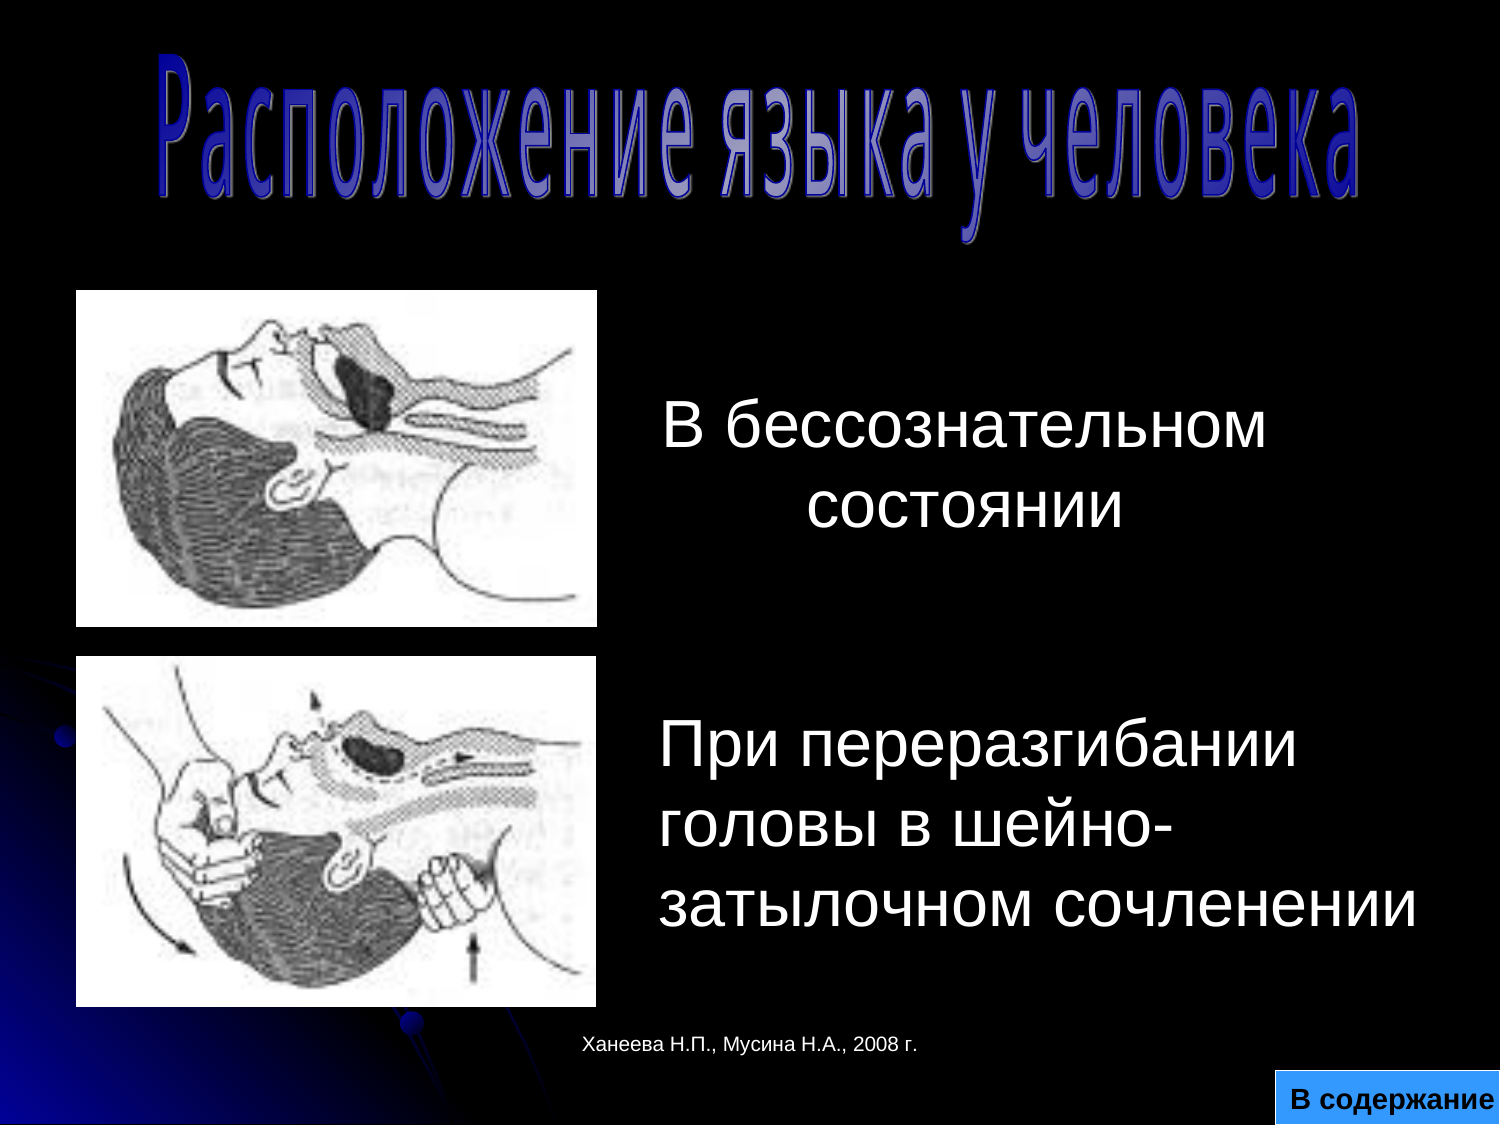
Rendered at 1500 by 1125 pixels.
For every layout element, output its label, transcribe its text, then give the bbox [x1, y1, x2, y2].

text_box Расположение языка у человека [864, 89, 893, 195]
picture [76, 656, 596, 1007]
text_box Расположение языка у человека [329, 87, 362, 197]
text_box Расположение языка у человека [420, 87, 452, 197]
text_box Расположение языка у человека [283, 89, 313, 196]
text_box Расположение языка у человека [520, 87, 550, 197]
text_box Расположение языка у человека [805, 89, 834, 195]
text_box Расположение языка у человека [372, 89, 404, 197]
text_box Расположение языка у человека [1245, 87, 1275, 197]
text_box Расположение языка у человека [1107, 89, 1139, 197]
text_box Расположение языка у человека [1067, 87, 1097, 197]
text_box Расположение языка у человека [764, 87, 791, 197]
text_box Расположение языка у человека [202, 87, 230, 197]
text_box Расположение языка у человека [838, 89, 845, 195]
text_box В бессознательном состоянии [596, 373, 1335, 549]
text_box Расположение языка у человека [1154, 87, 1187, 197]
text_box Расположение языка у человека [661, 87, 691, 197]
text_box Расположение языка у человека [245, 87, 271, 197]
text_box Расположение языка у человека [461, 89, 509, 195]
text_box Расположение языка у человека [613, 89, 644, 195]
text_box Расположение языка у человека [901, 87, 930, 197]
text_box Расположение языка у человека [159, 54, 189, 196]
text_box Расположение языка у человека [720, 89, 750, 195]
text_box При переразгибании головы в шейно-затылочном сочленении [643, 692, 1500, 948]
picture [76, 290, 597, 627]
text_box В содержание [1275, 1070, 1500, 1125]
text_box Расположение языка у человека [960, 89, 994, 243]
text_box Расположение языка у человека [1327, 87, 1355, 197]
text_box Расположение языка у человека [564, 89, 595, 195]
text_box Расположение языка у человека [1022, 89, 1052, 195]
text_box Расположение языка у человека [1289, 89, 1318, 195]
text_box Расположение языка у человека [1202, 89, 1232, 195]
